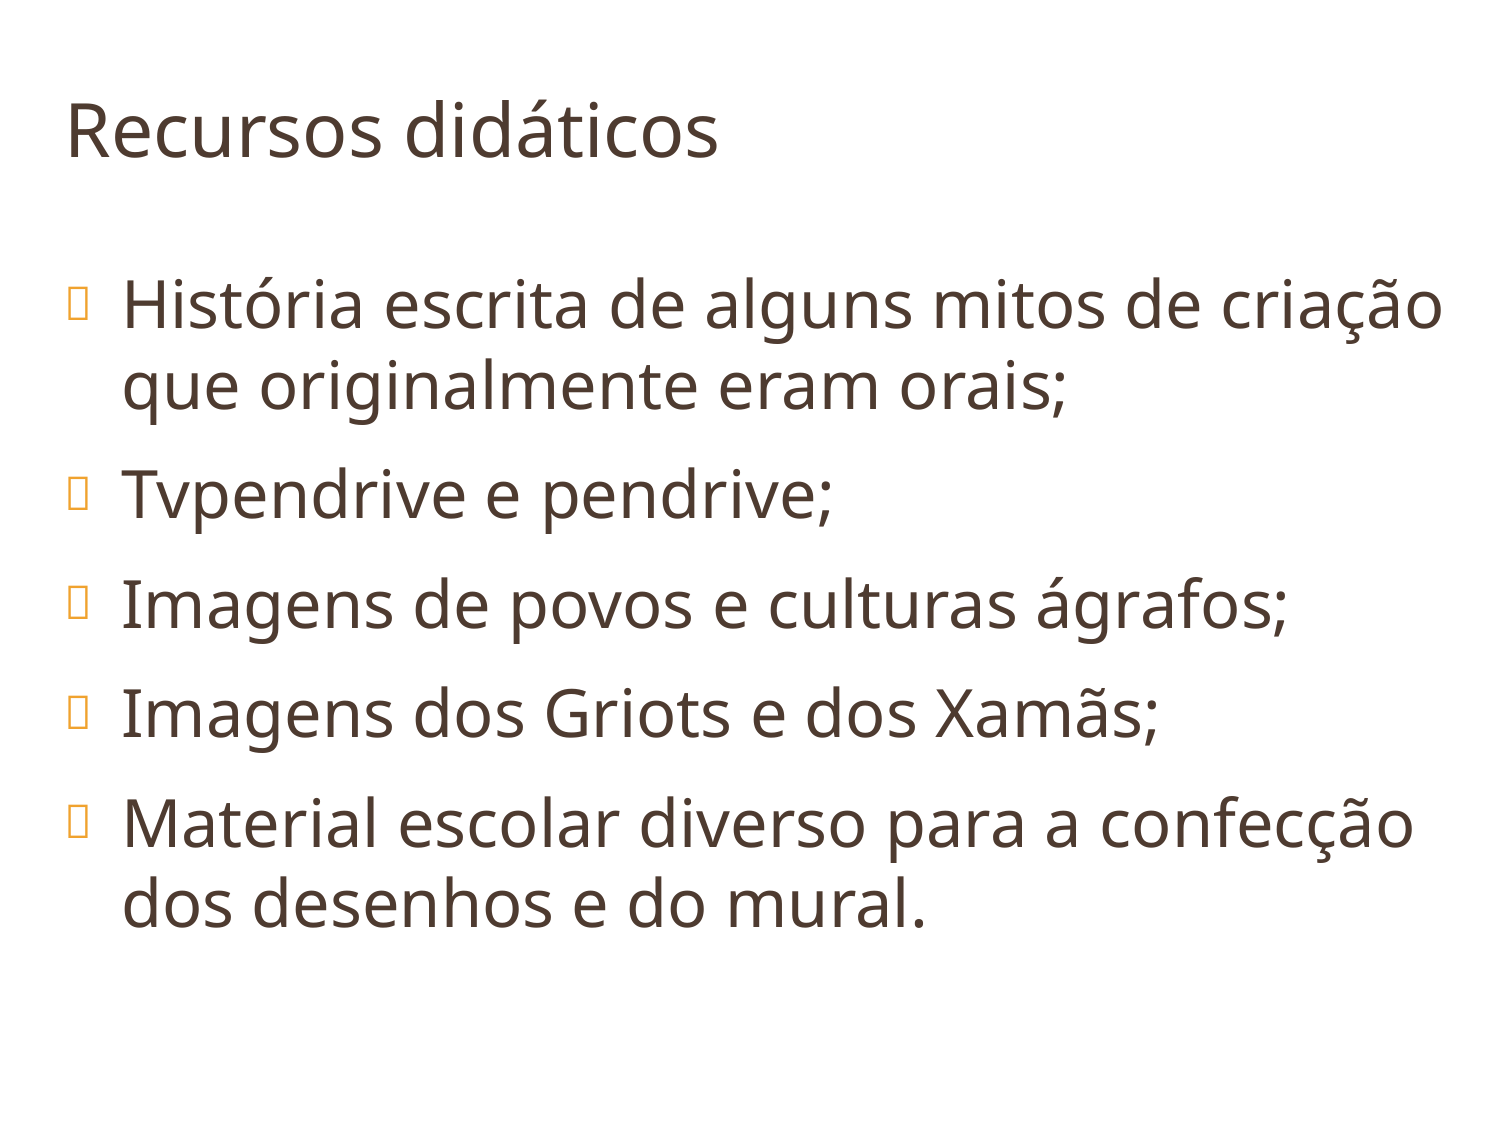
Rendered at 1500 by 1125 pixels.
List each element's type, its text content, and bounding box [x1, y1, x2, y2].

title Recursos didáticos [50, 75, 1475, 213]
list História escrita de alguns mitos de criação que originalmente eram orais; Tvpendrive e pendrive; Imagens de povos e culturas ágrafos; Imagens dos Griots e dos Xamãs; Material escolar diverso para a confecção dos desenhos e do mural. [50, 254, 1475, 998]
